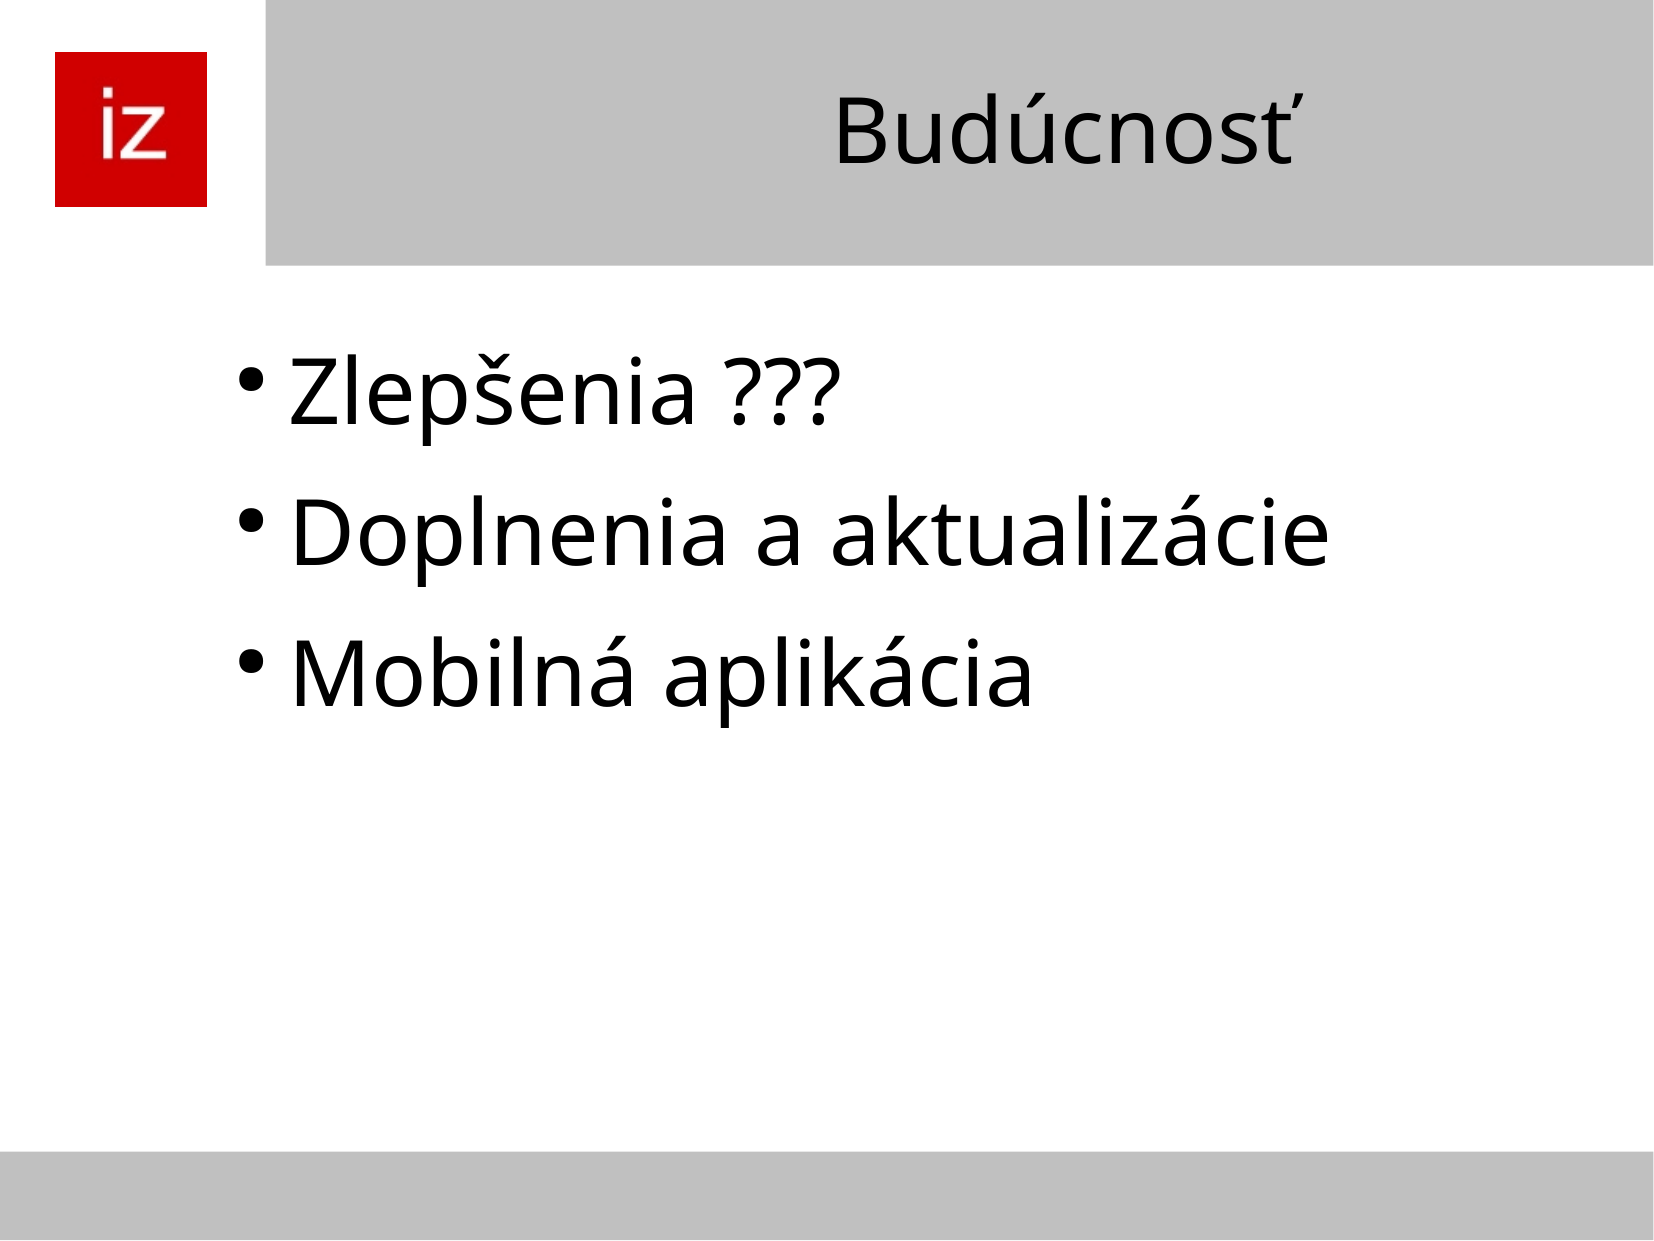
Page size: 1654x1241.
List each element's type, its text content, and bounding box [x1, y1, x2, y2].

list Zlepšenia ??? Doplnenia a aktualizácie Mobilná aplikácia [121, 344, 1533, 1126]
title Budúcnosť [561, 29, 1565, 237]
picture [55, 52, 207, 207]
